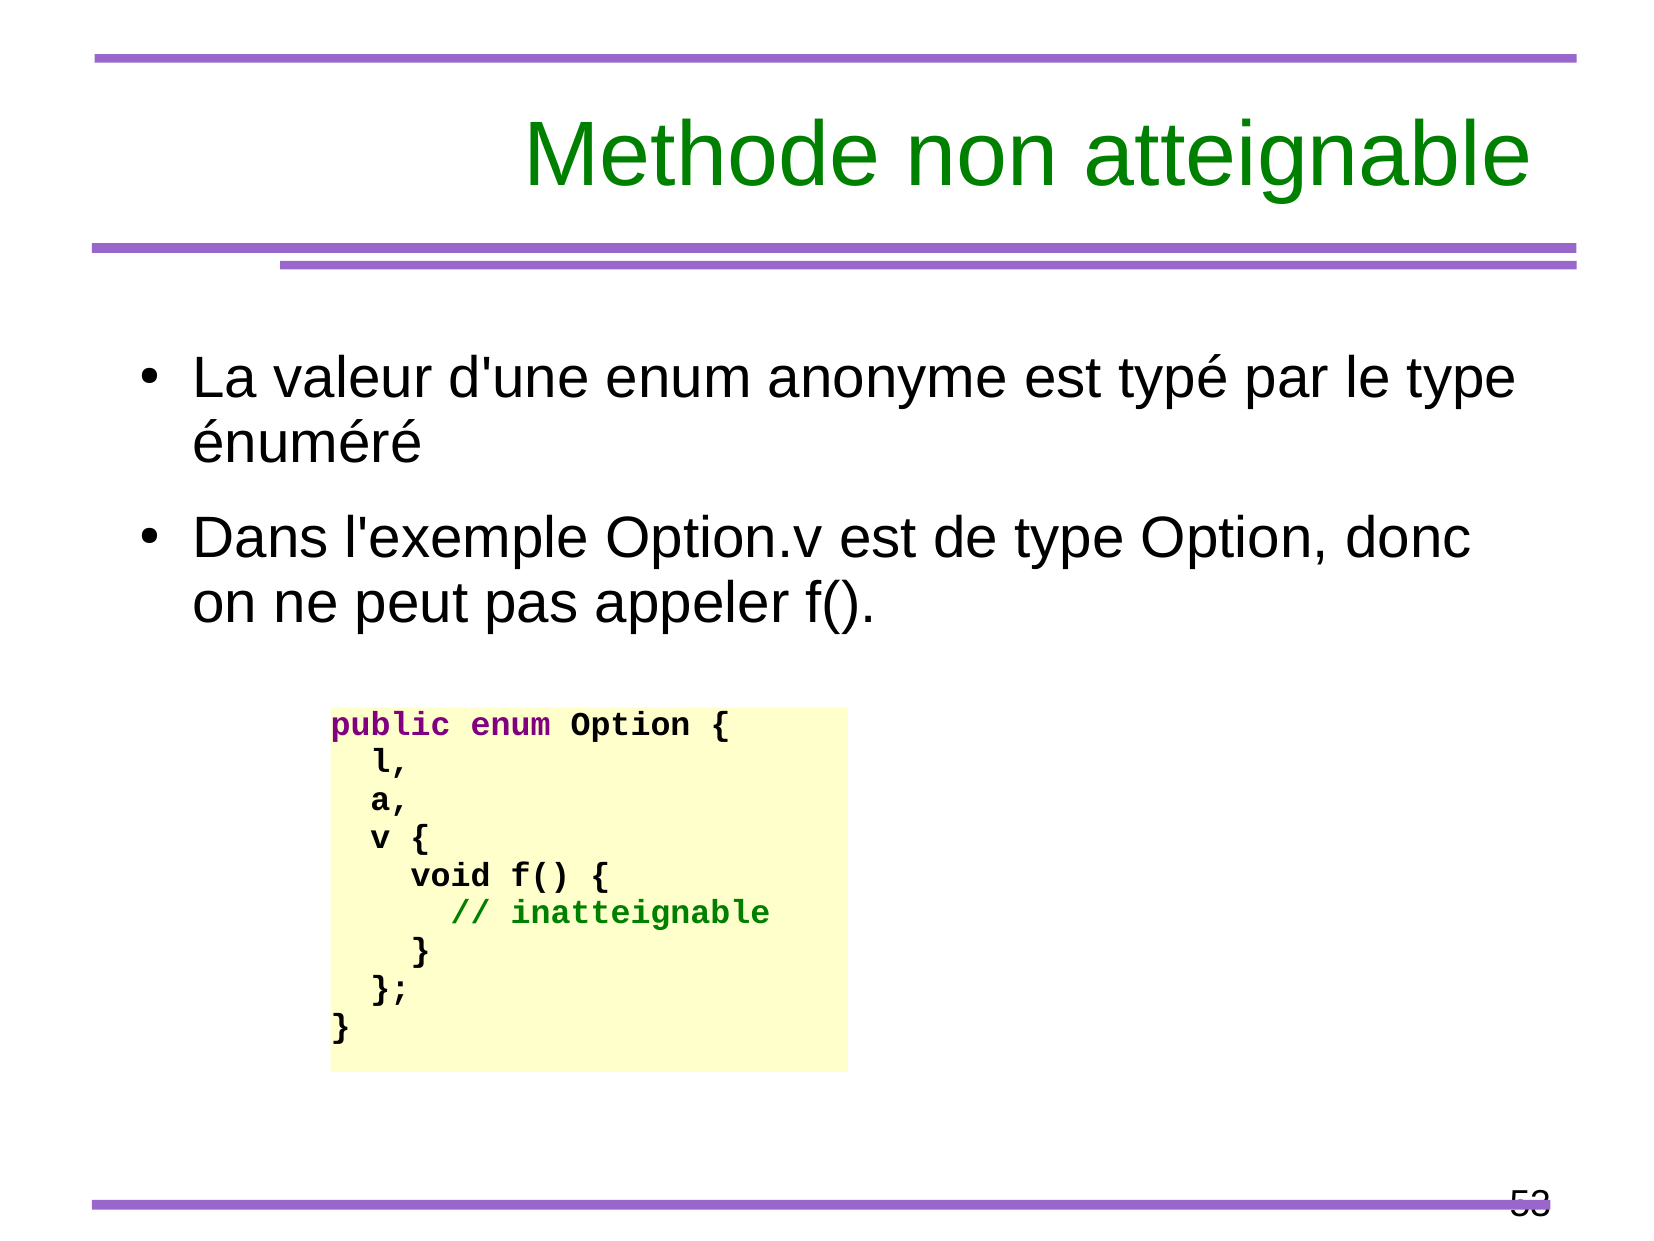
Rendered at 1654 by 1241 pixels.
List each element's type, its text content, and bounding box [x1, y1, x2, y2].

title Methode non atteignable [121, 49, 1534, 257]
text_box public enum Option { l, a, v { void f() { // inatteignable } }; } [330, 707, 848, 1072]
list La valeur d'une enum anonyme est typé par le type énuméré Dans l'exemple Option.v est de type Option, donc on ne peut pas appeler f(). [121, 344, 1534, 635]
